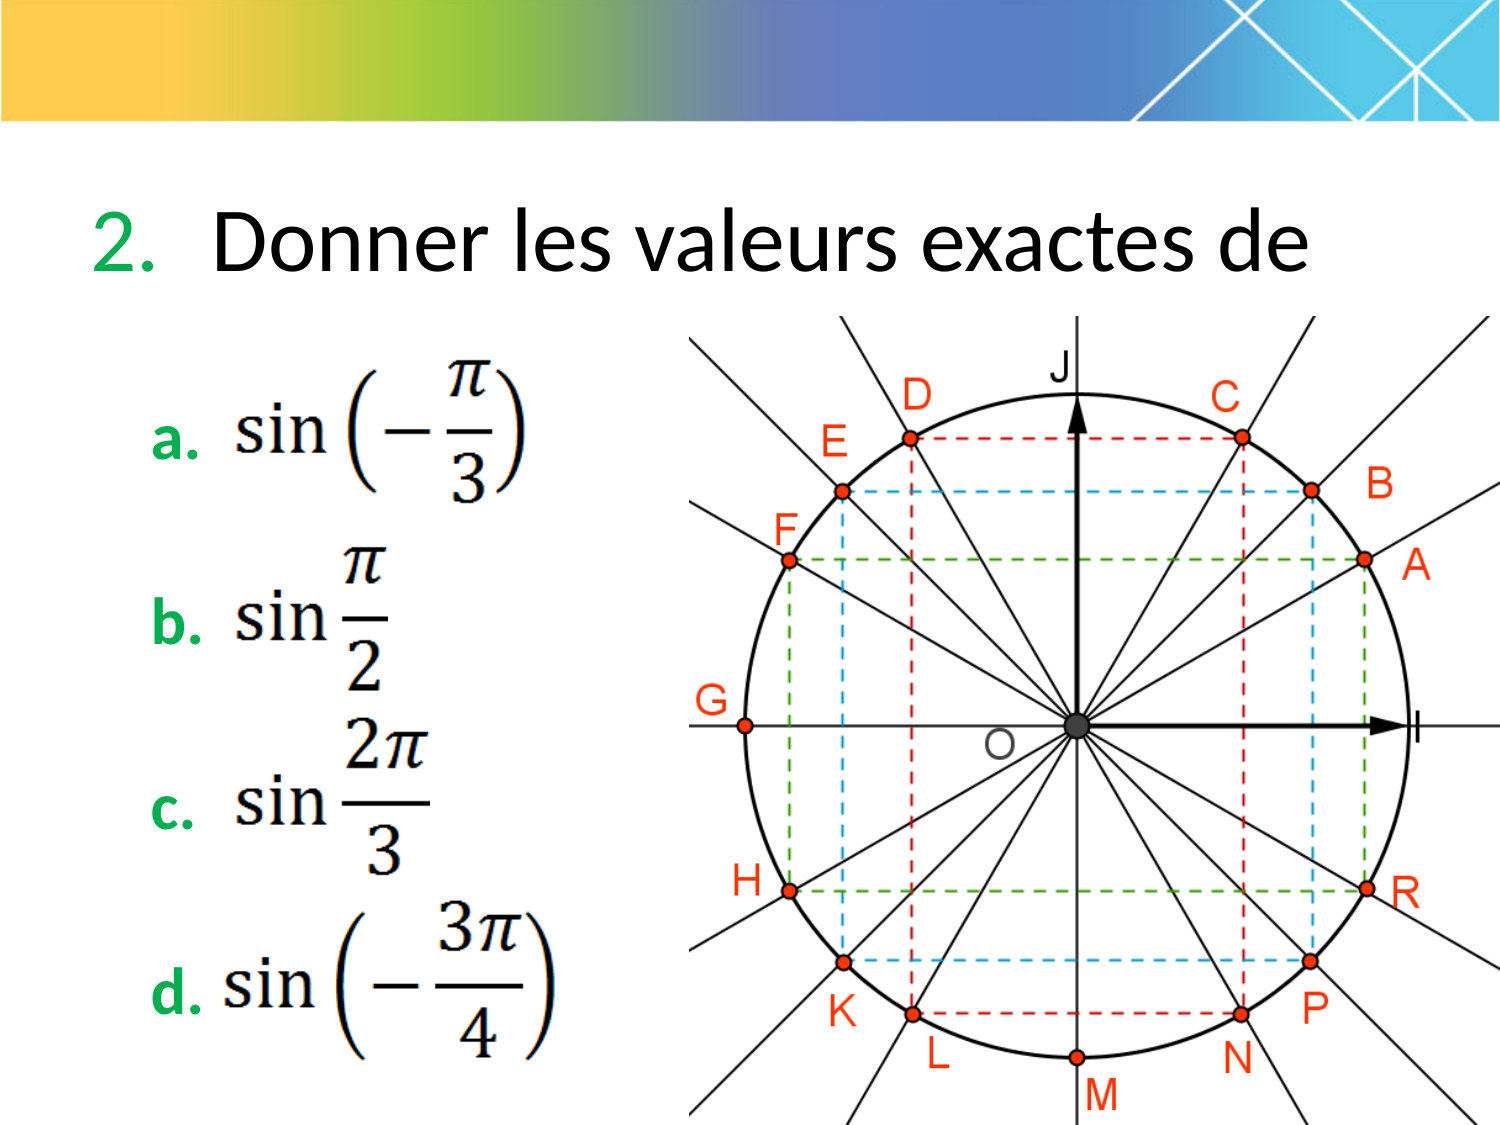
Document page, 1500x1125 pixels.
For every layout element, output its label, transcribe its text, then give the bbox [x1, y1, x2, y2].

text_box a. b. c. d. [135, 385, 689, 1036]
picture [234, 351, 530, 519]
picture [234, 538, 388, 705]
picture [689, 316, 1500, 1125]
picture [222, 707, 561, 1075]
picture [0, 0, 1500, 123]
title Donner les valeurs exactes de [75, 164, 1426, 305]
